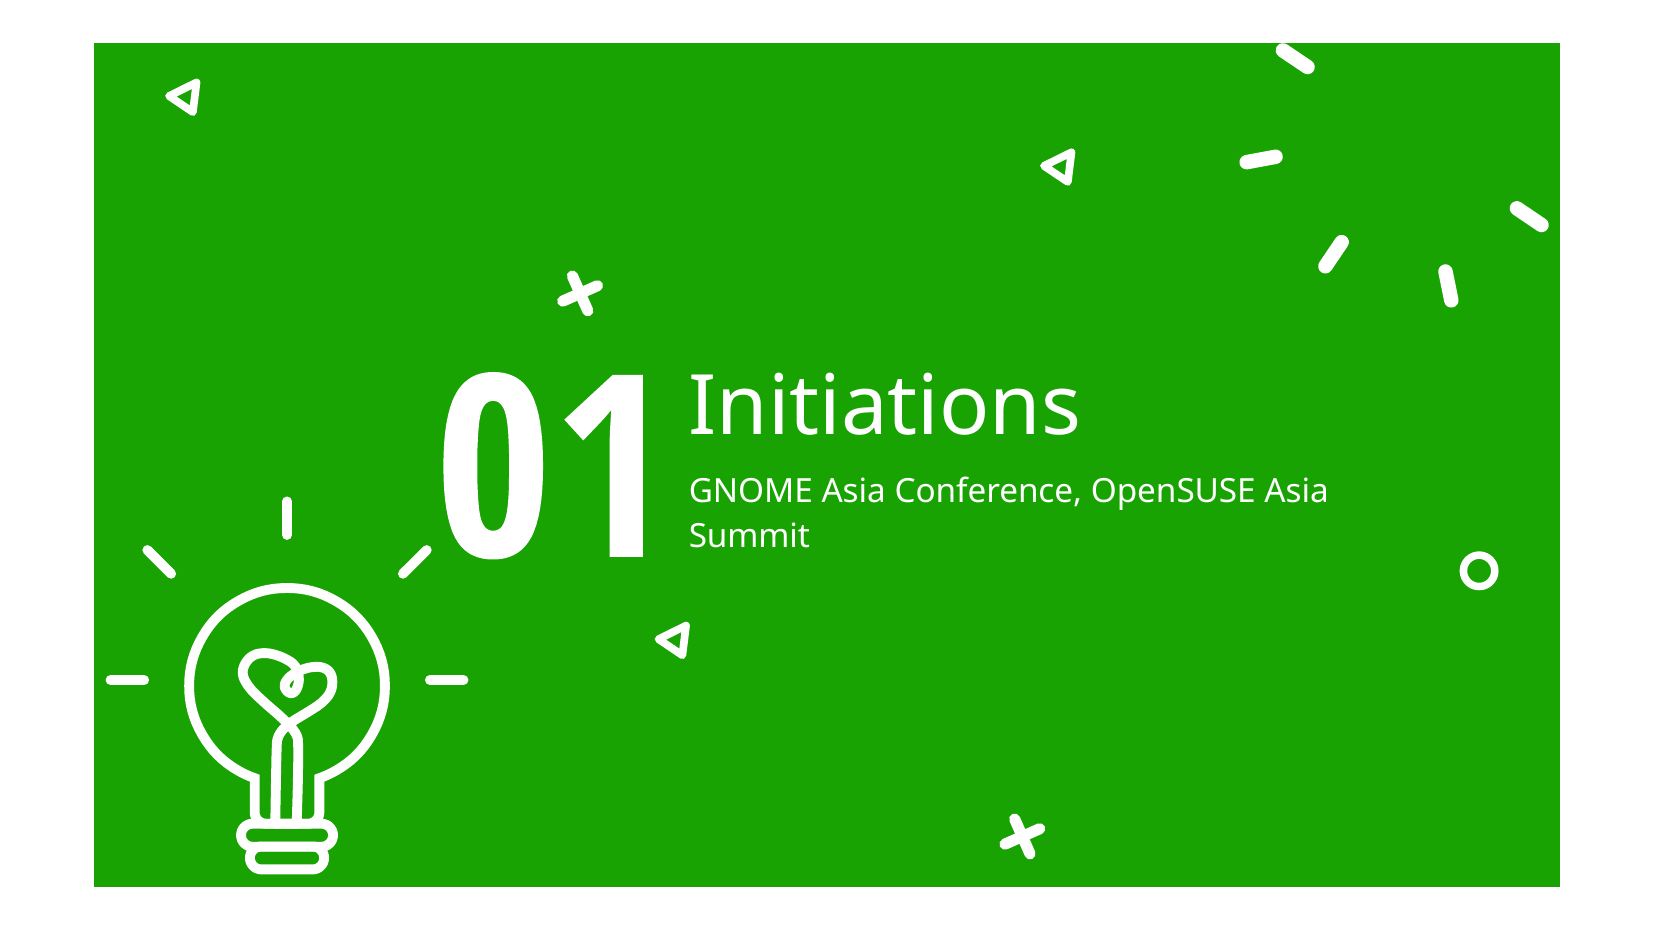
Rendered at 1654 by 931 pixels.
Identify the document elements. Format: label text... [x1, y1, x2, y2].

text_box GNOME Asia Conference, OpenSUSE Asia Summit [688, 460, 1349, 564]
title Initiations [688, 345, 1409, 459]
text_box [0, 0, 1654, 931]
